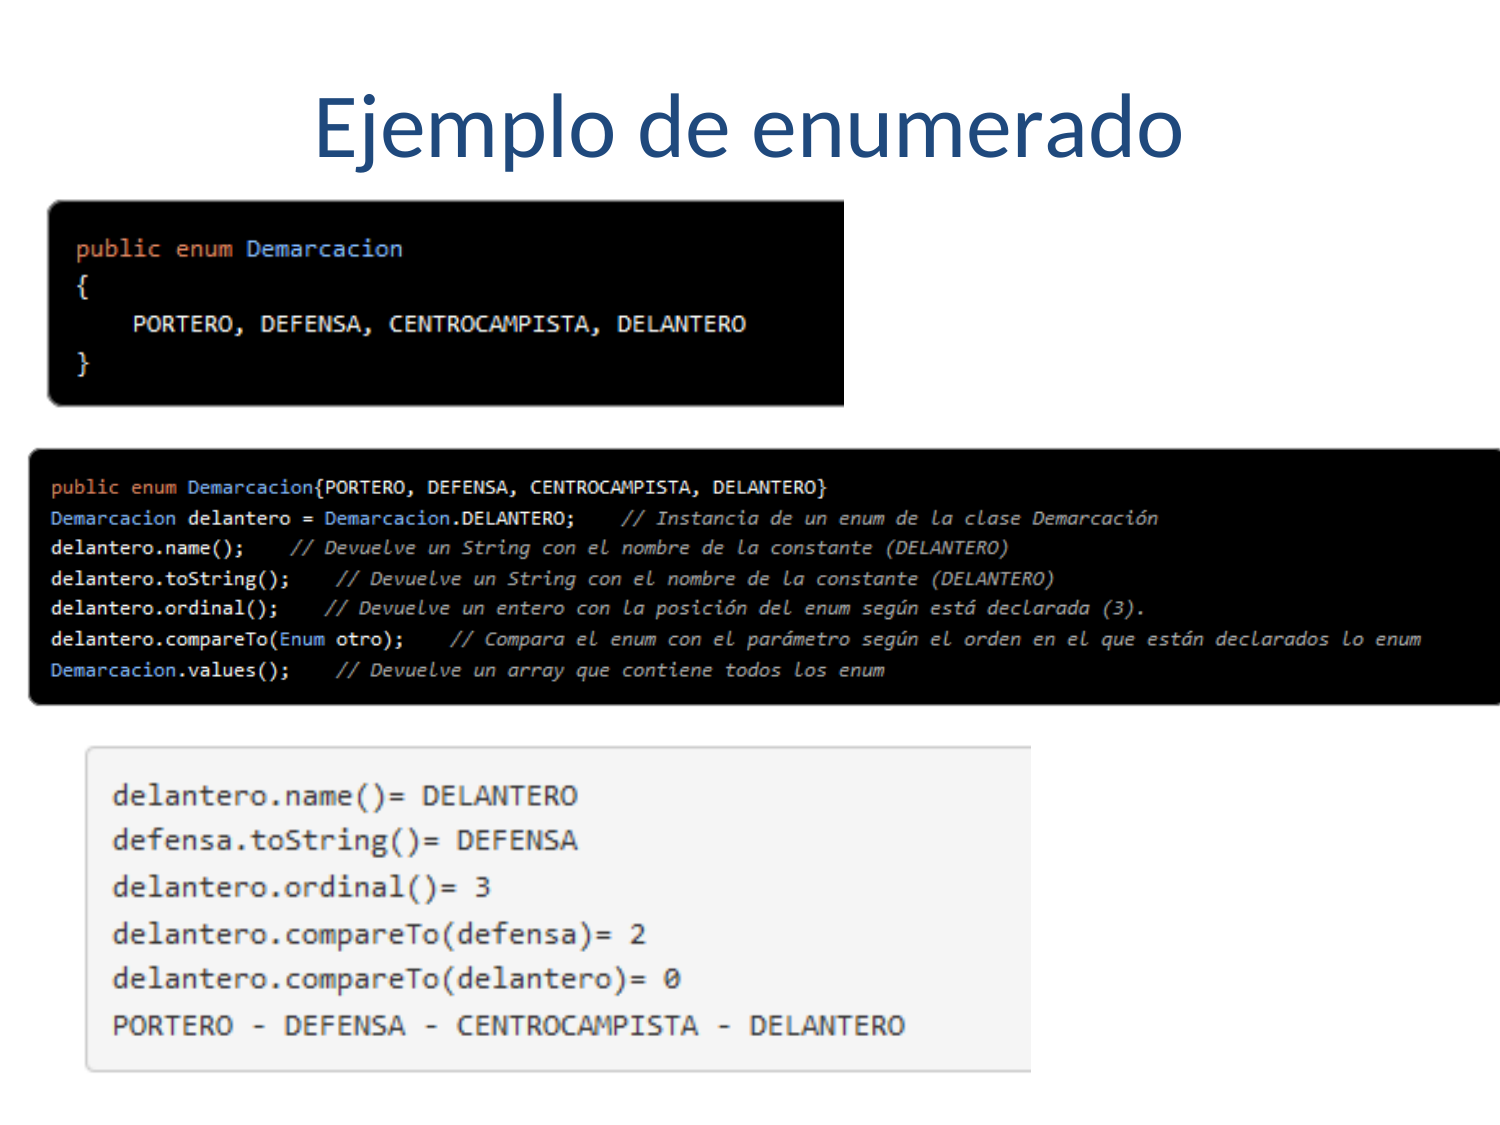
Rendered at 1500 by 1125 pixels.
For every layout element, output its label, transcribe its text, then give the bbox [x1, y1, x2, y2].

picture [17, 184, 1500, 716]
picture [76, 727, 1031, 1083]
title Ejemplo de enumerado [75, 45, 1426, 197]
